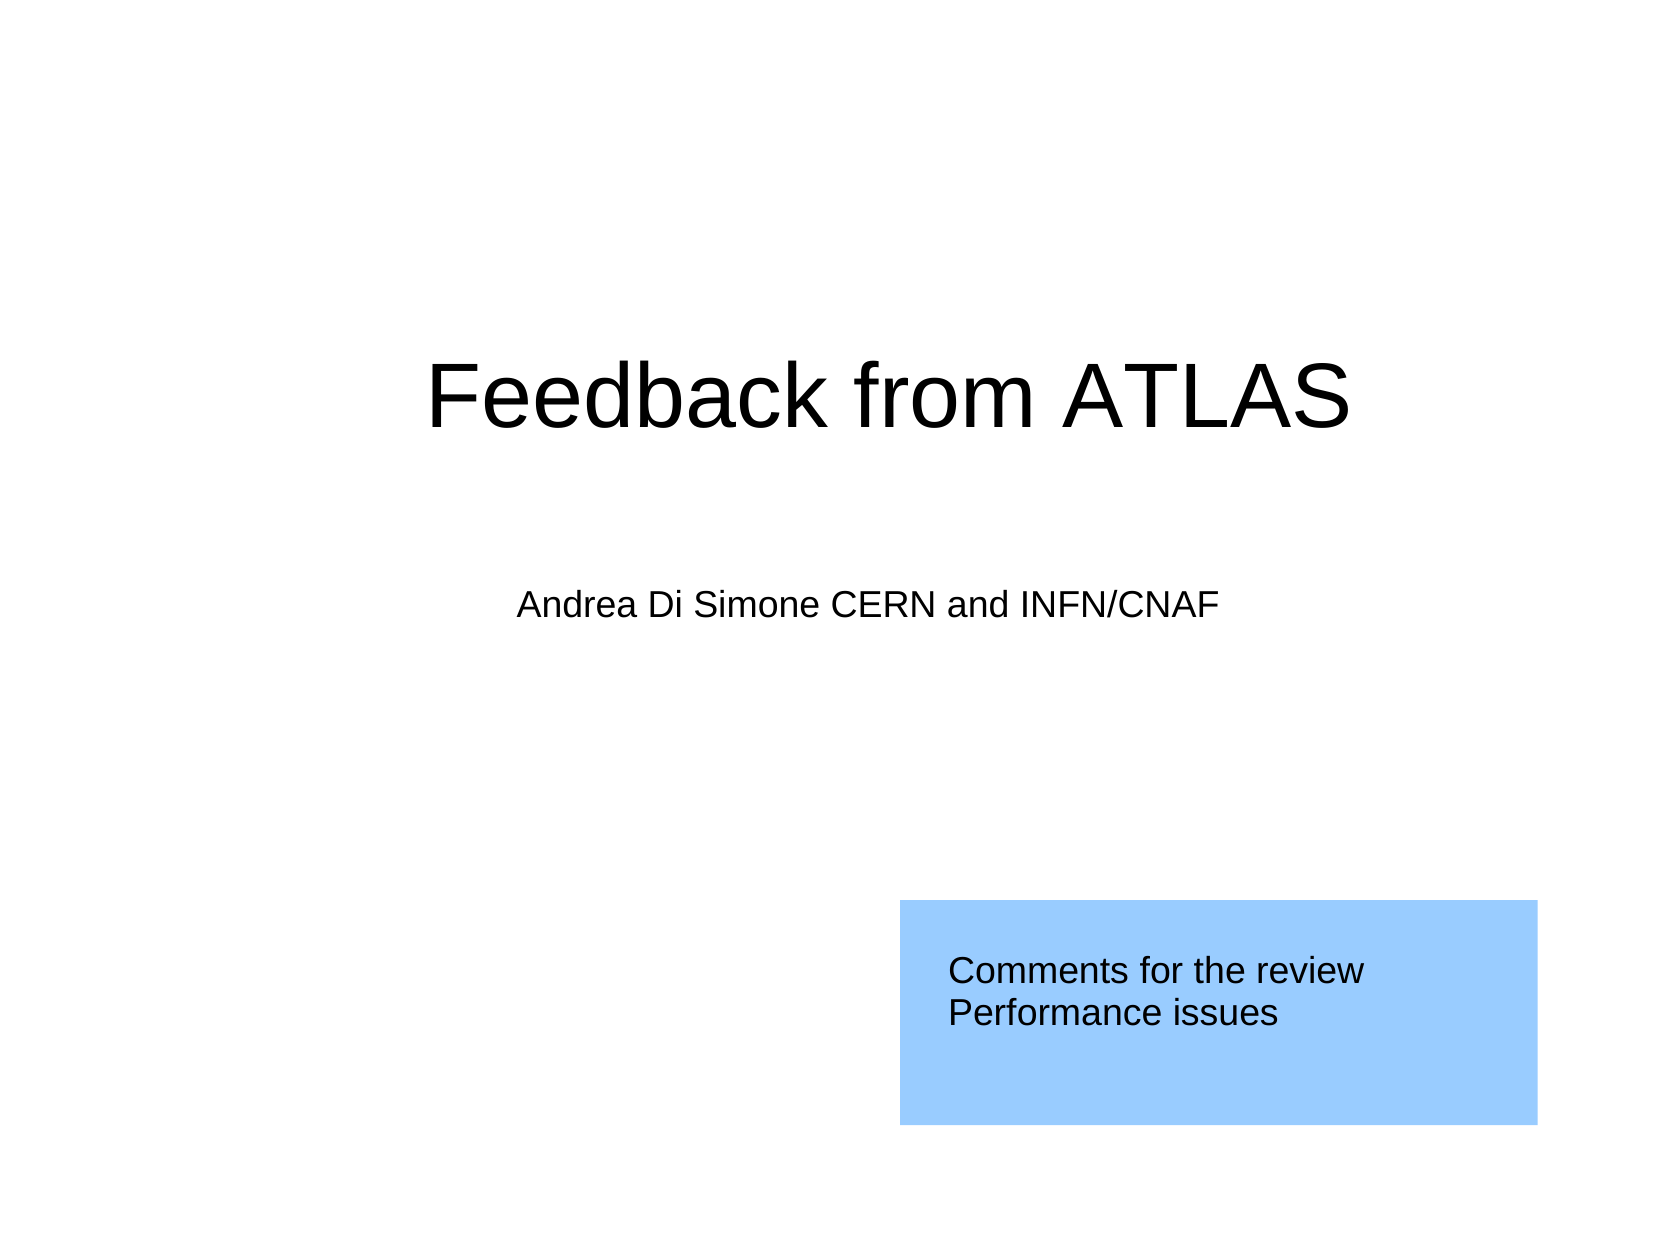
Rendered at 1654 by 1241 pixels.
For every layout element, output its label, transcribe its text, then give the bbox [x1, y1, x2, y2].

text_box [900, 1051, 1538, 1126]
text_box Andrea Di Simone CERN and INFN/CNAF [501, 576, 1110, 638]
text_box Comments for the review Performance issues [862, 942, 1576, 1051]
text_box Feedback from ATLAS [411, 337, 1201, 467]
text_box [900, 900, 1538, 942]
